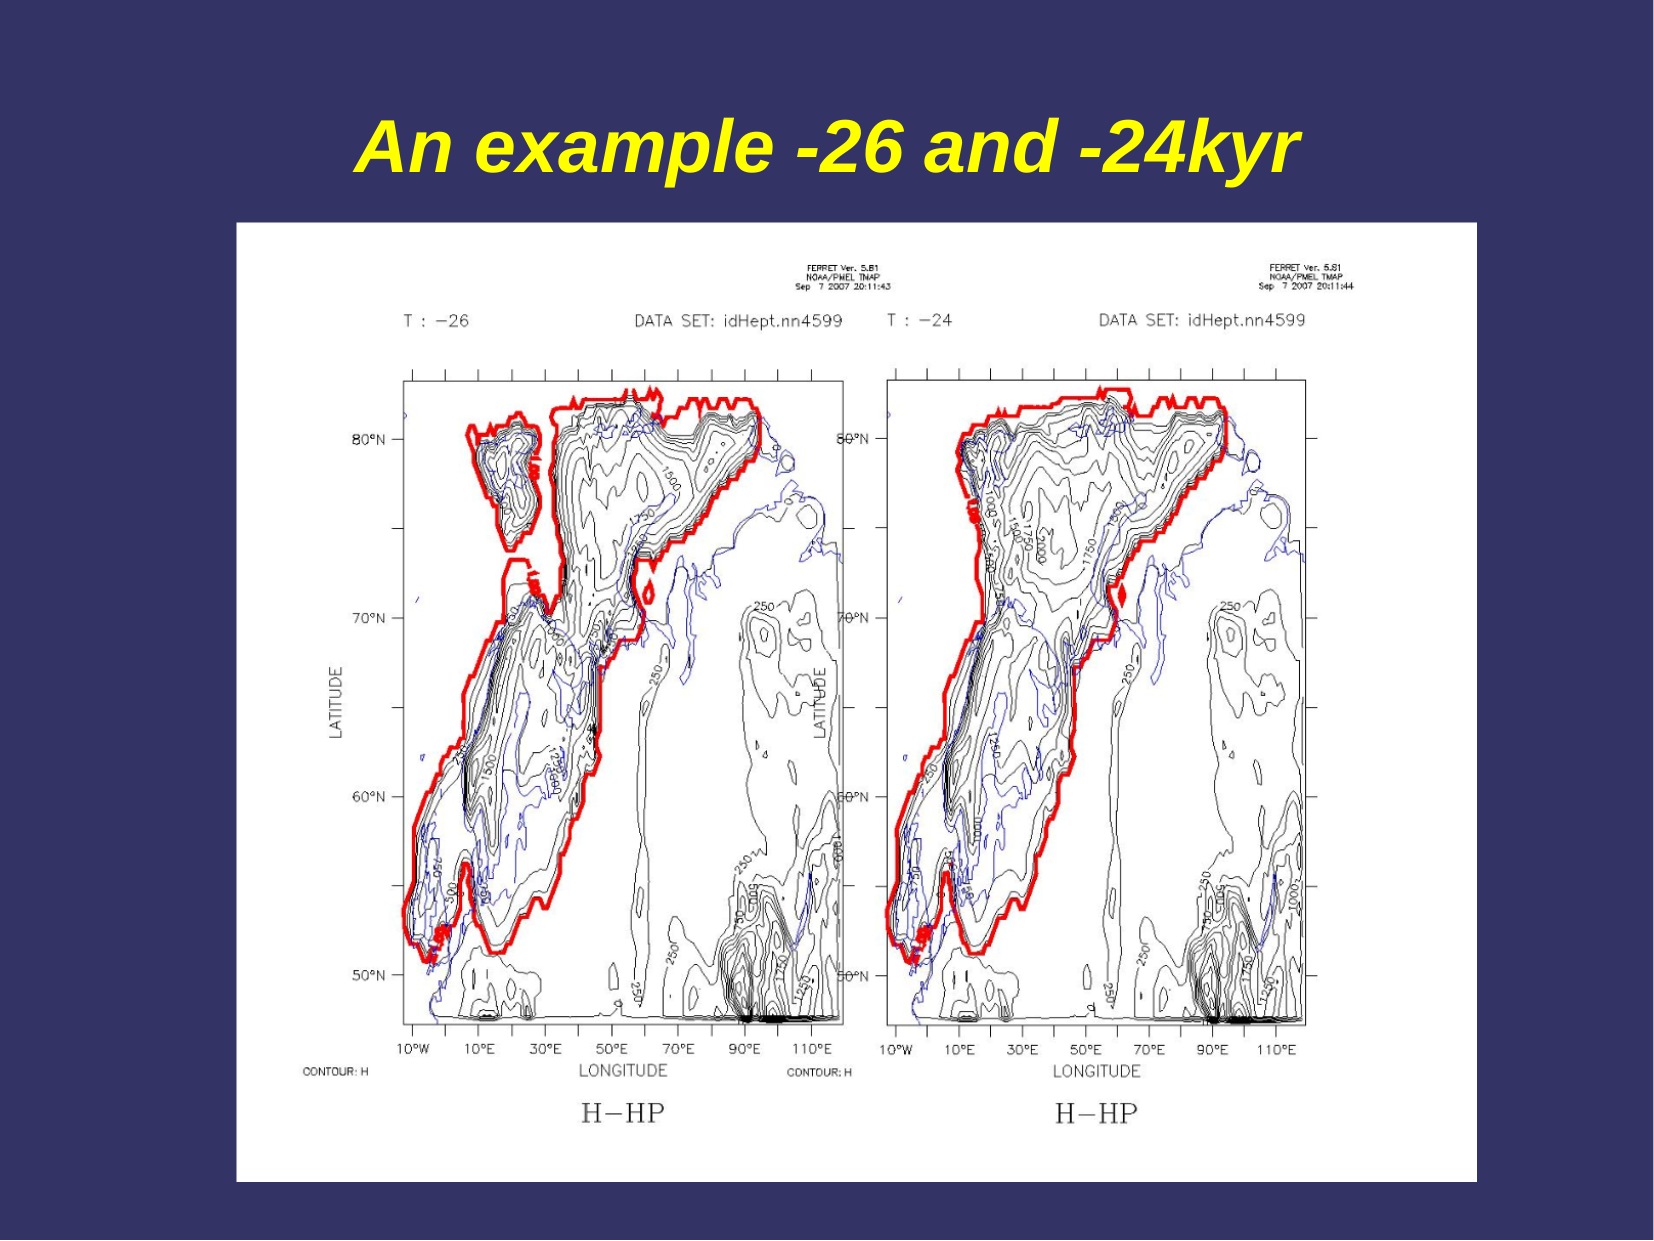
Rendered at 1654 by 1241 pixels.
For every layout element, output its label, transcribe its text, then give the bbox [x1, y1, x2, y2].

picture [236, 222, 1477, 1182]
title An example -26 and -24kyr [121, 49, 1534, 250]
